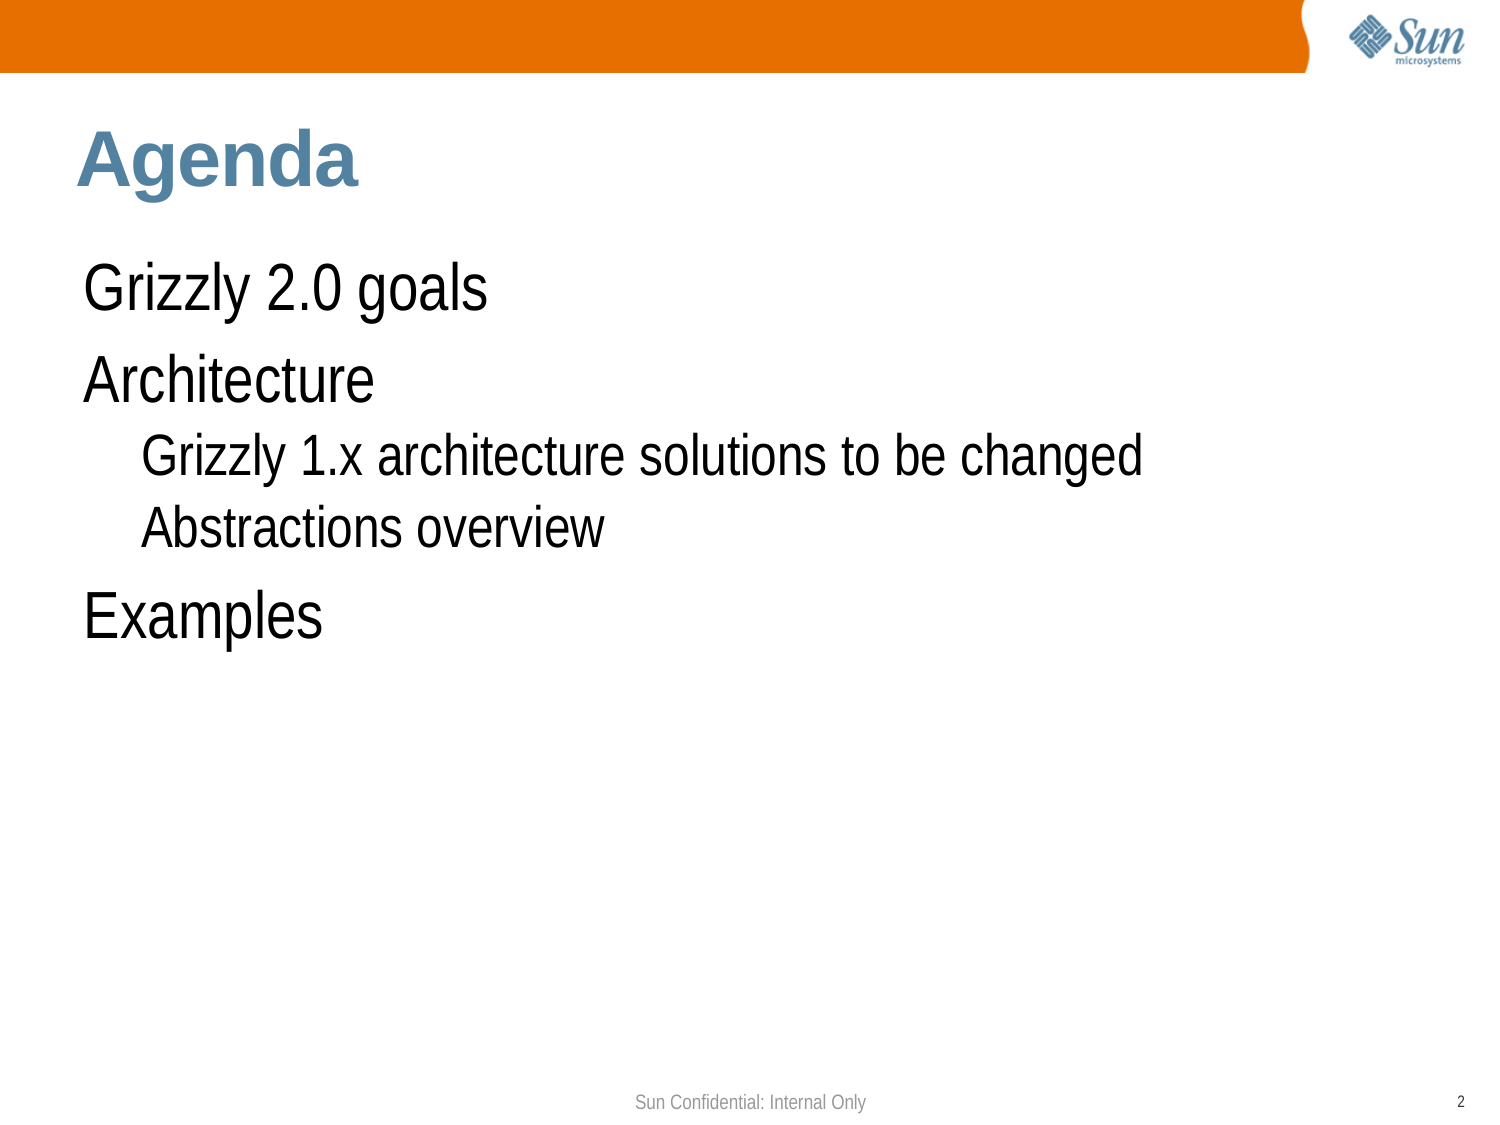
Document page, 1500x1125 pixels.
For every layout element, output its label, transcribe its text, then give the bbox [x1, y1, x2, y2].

title Agenda [75, 123, 1437, 227]
list Grizzly 2.0 goals Architecture Grizzly 1.x architecture solutions to be changed Abstractions overview Examples [64, 258, 1401, 1062]
picture [0, 0, 1500, 73]
